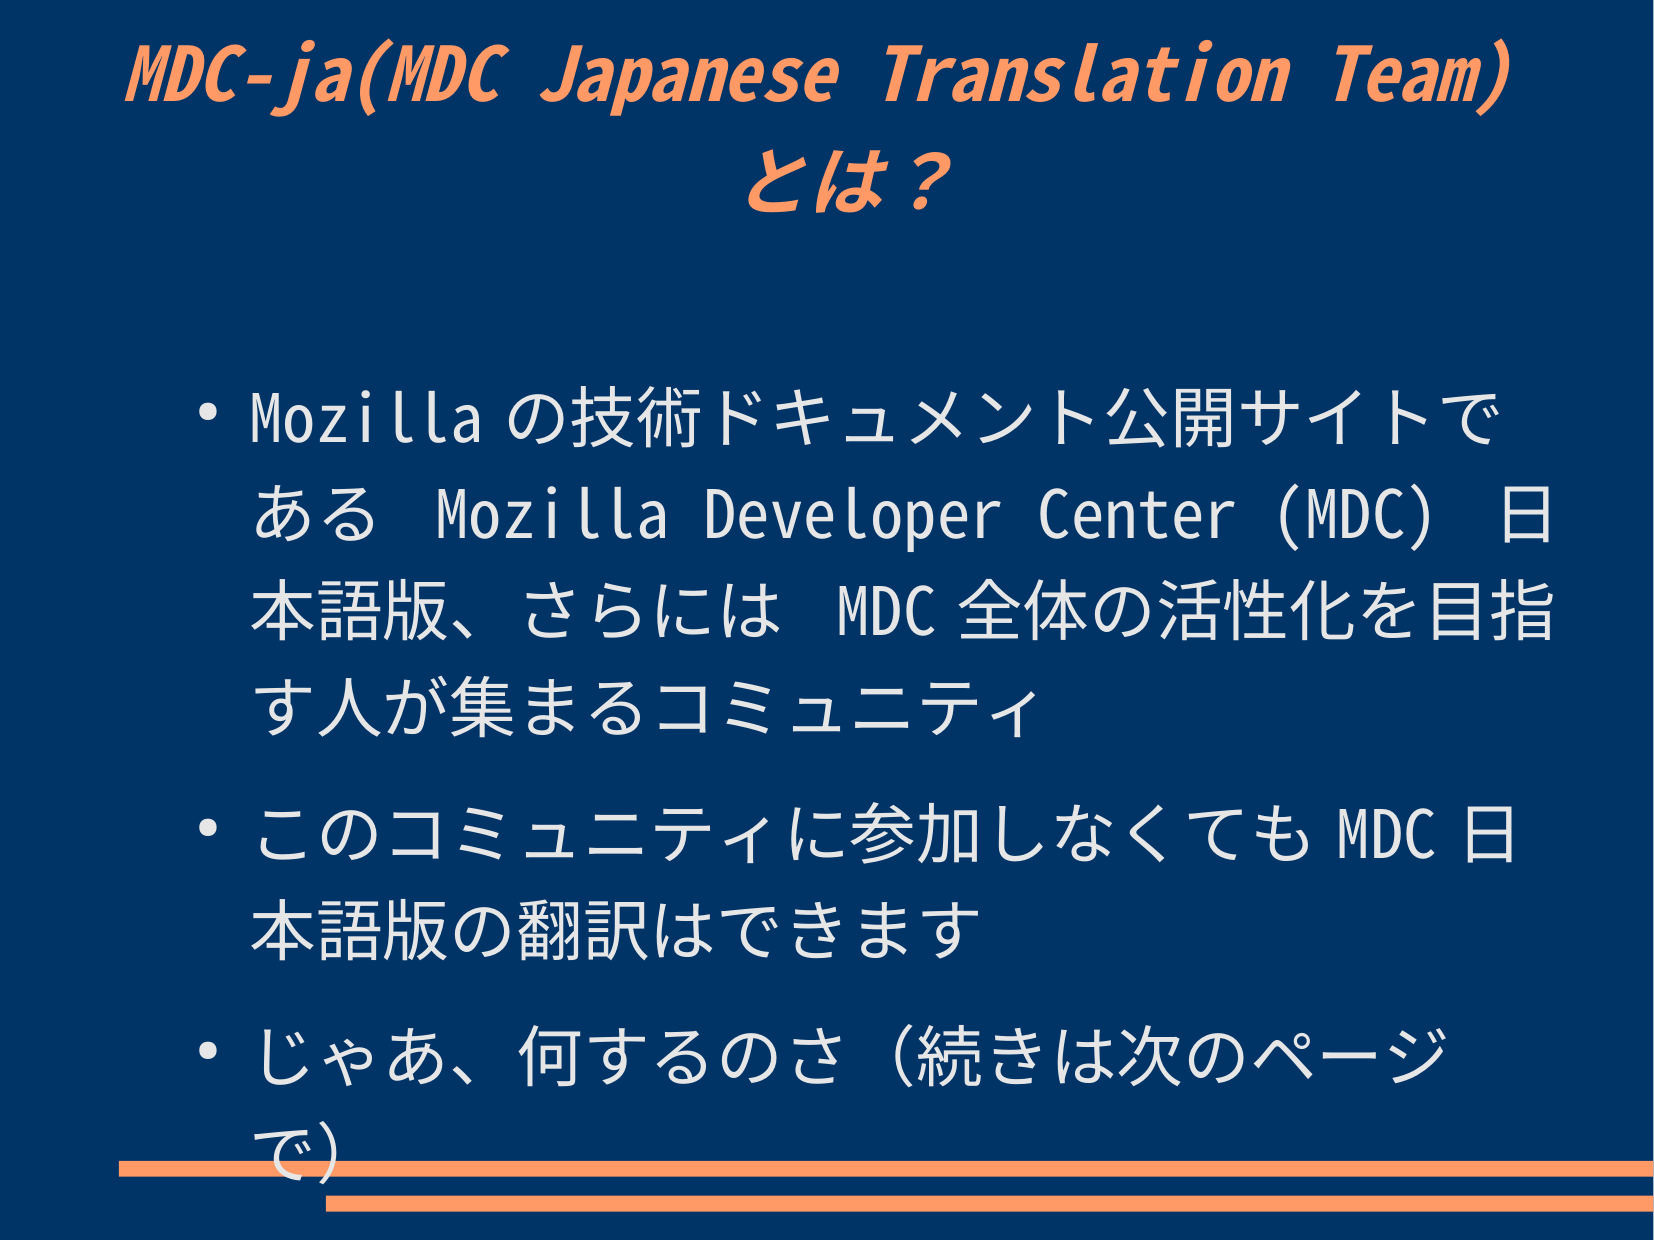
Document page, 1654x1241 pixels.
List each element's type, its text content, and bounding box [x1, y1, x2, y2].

list Mozillaの技術ドキュメント公開サイトである Mozilla Developer Center (MDC) 日本語版、さらには MDC全体の活性化を目指す人が集まるコミュニティ このコミュニティに参加しなくてもMDC日本語版の翻訳はできます じゃあ、何するのさ（続きは次のページで） [178, 364, 1570, 1147]
title MDC-ja(MDC Japanese Translation Team)とは？ [121, 19, 1534, 227]
